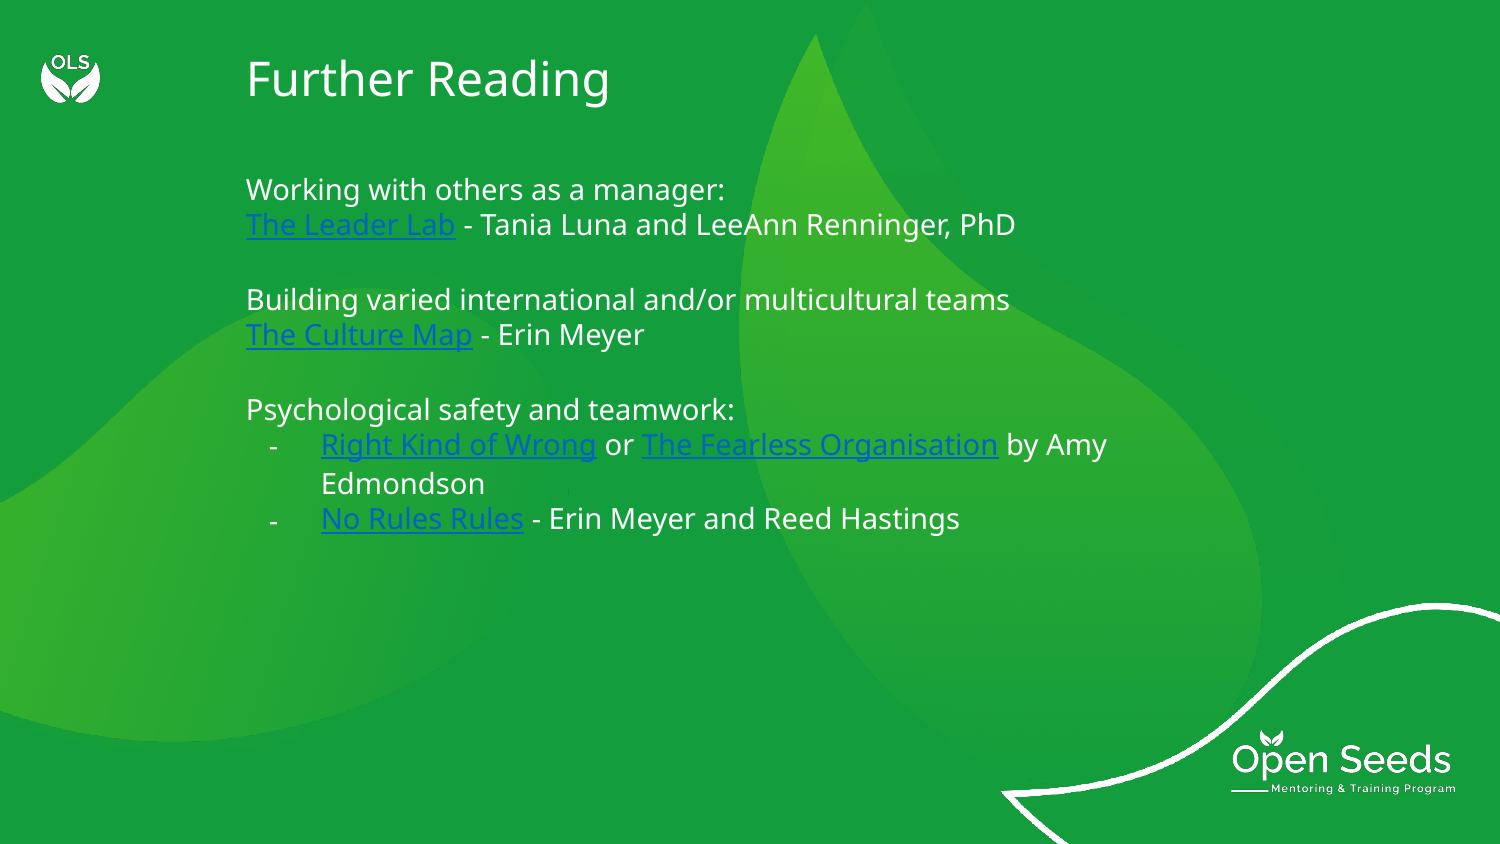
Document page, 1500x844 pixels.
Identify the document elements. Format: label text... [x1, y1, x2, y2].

title Further Reading [230, 33, 1232, 120]
picture [0, 0, 1500, 844]
list Working with others as a manager: The Leader Lab - Tania Luna and LeeAnn Renninger, PhD Building varied international and/or multicultural teams The Culture Map - Erin Meyer Psychological safety and teamwork: Right Kind of Wrong or The Fearless Organisation by Amy Edmondson No Rules Rules - Erin Meyer and Reed Hastings [230, 156, 1232, 795]
